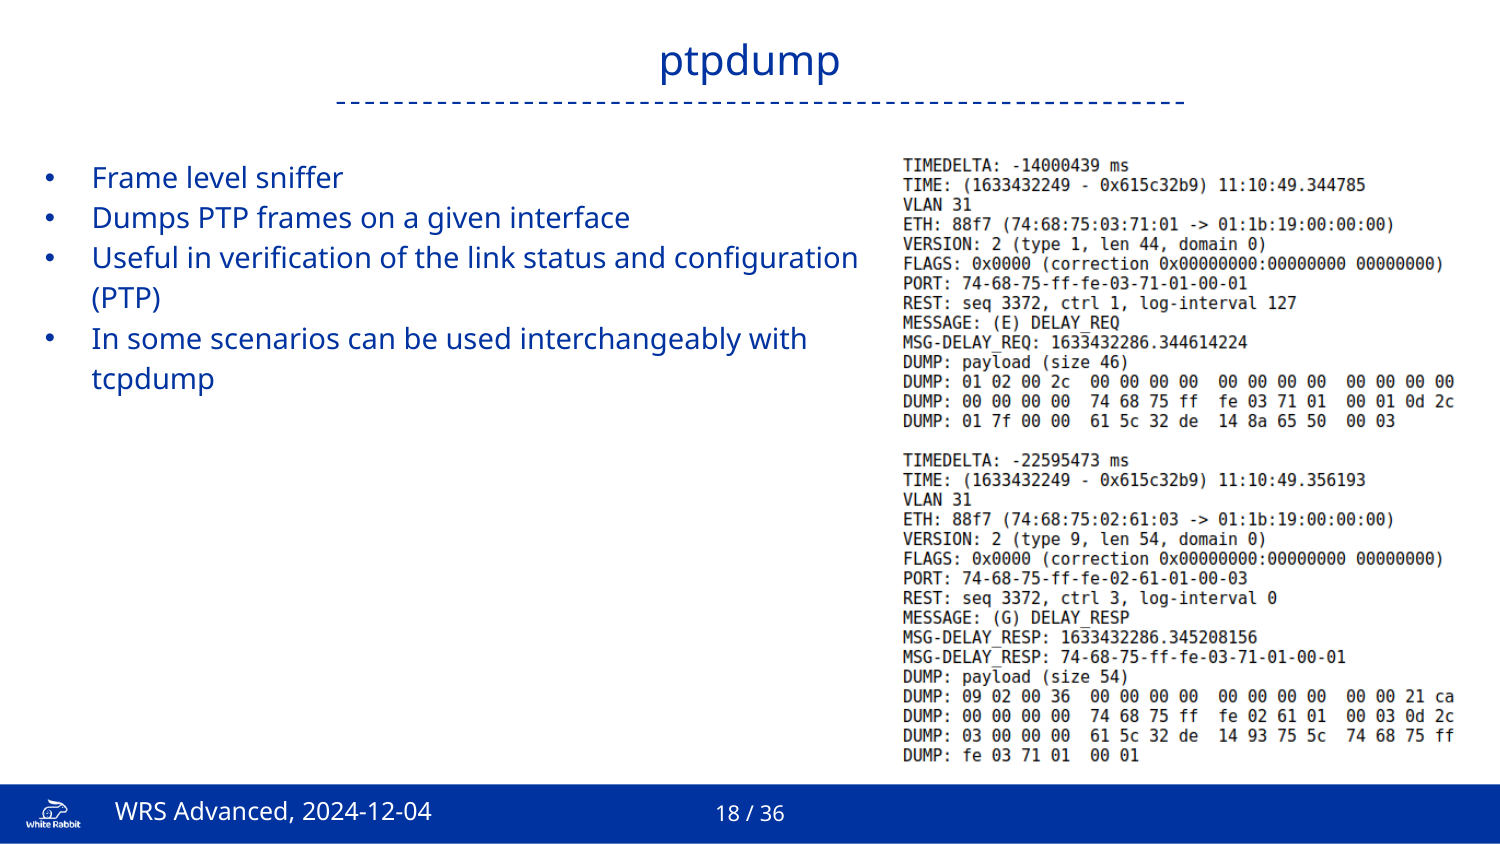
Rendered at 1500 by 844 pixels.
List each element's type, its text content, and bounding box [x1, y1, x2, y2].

slide_number <number> / 36 [0, 791, 1500, 837]
text_box Frame level sniffer Dumps PTP frames on a given interface Useful in verification of the link status and configuration (PTP) In some scenarios can be used interchangeably with tcpdump [30, 146, 886, 483]
title ptpdump [0, 0, 1500, 117]
picture [903, 154, 1500, 768]
